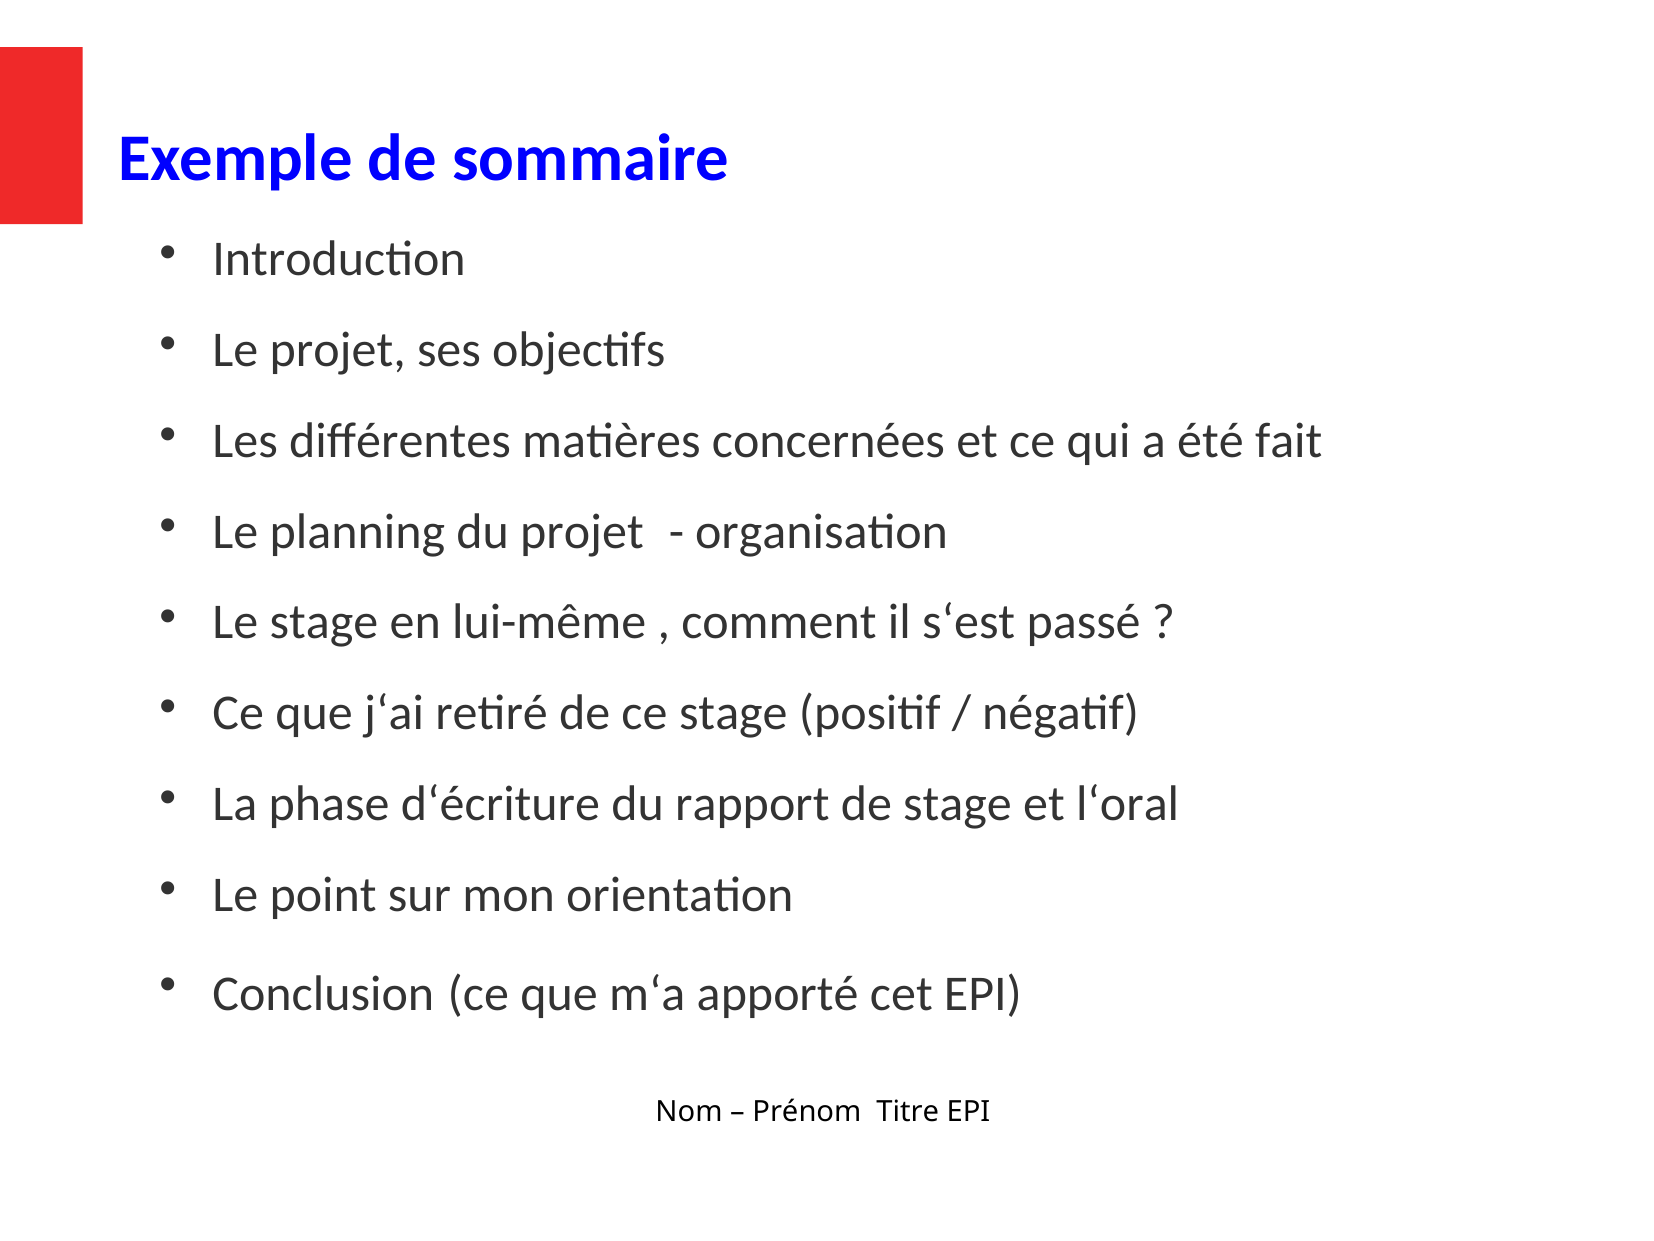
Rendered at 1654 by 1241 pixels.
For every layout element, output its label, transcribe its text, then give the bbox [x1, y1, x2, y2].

text_box Introduction Le projet, ses objectifs Les différentes matières concernées et ce qui a été fait Le planning du projet - organisation Le stage en lui-même , comment il s‘est passé ? Ce que j‘ai retiré de ce stage (positif / négatif) La phase d‘écriture du rapport de stage et l‘oral Le point sur mon orientation Conclusion (ce que m‘a apporté cet EPI) [141, 224, 1548, 1040]
title Exemple de sommaire [118, 49, 1571, 257]
